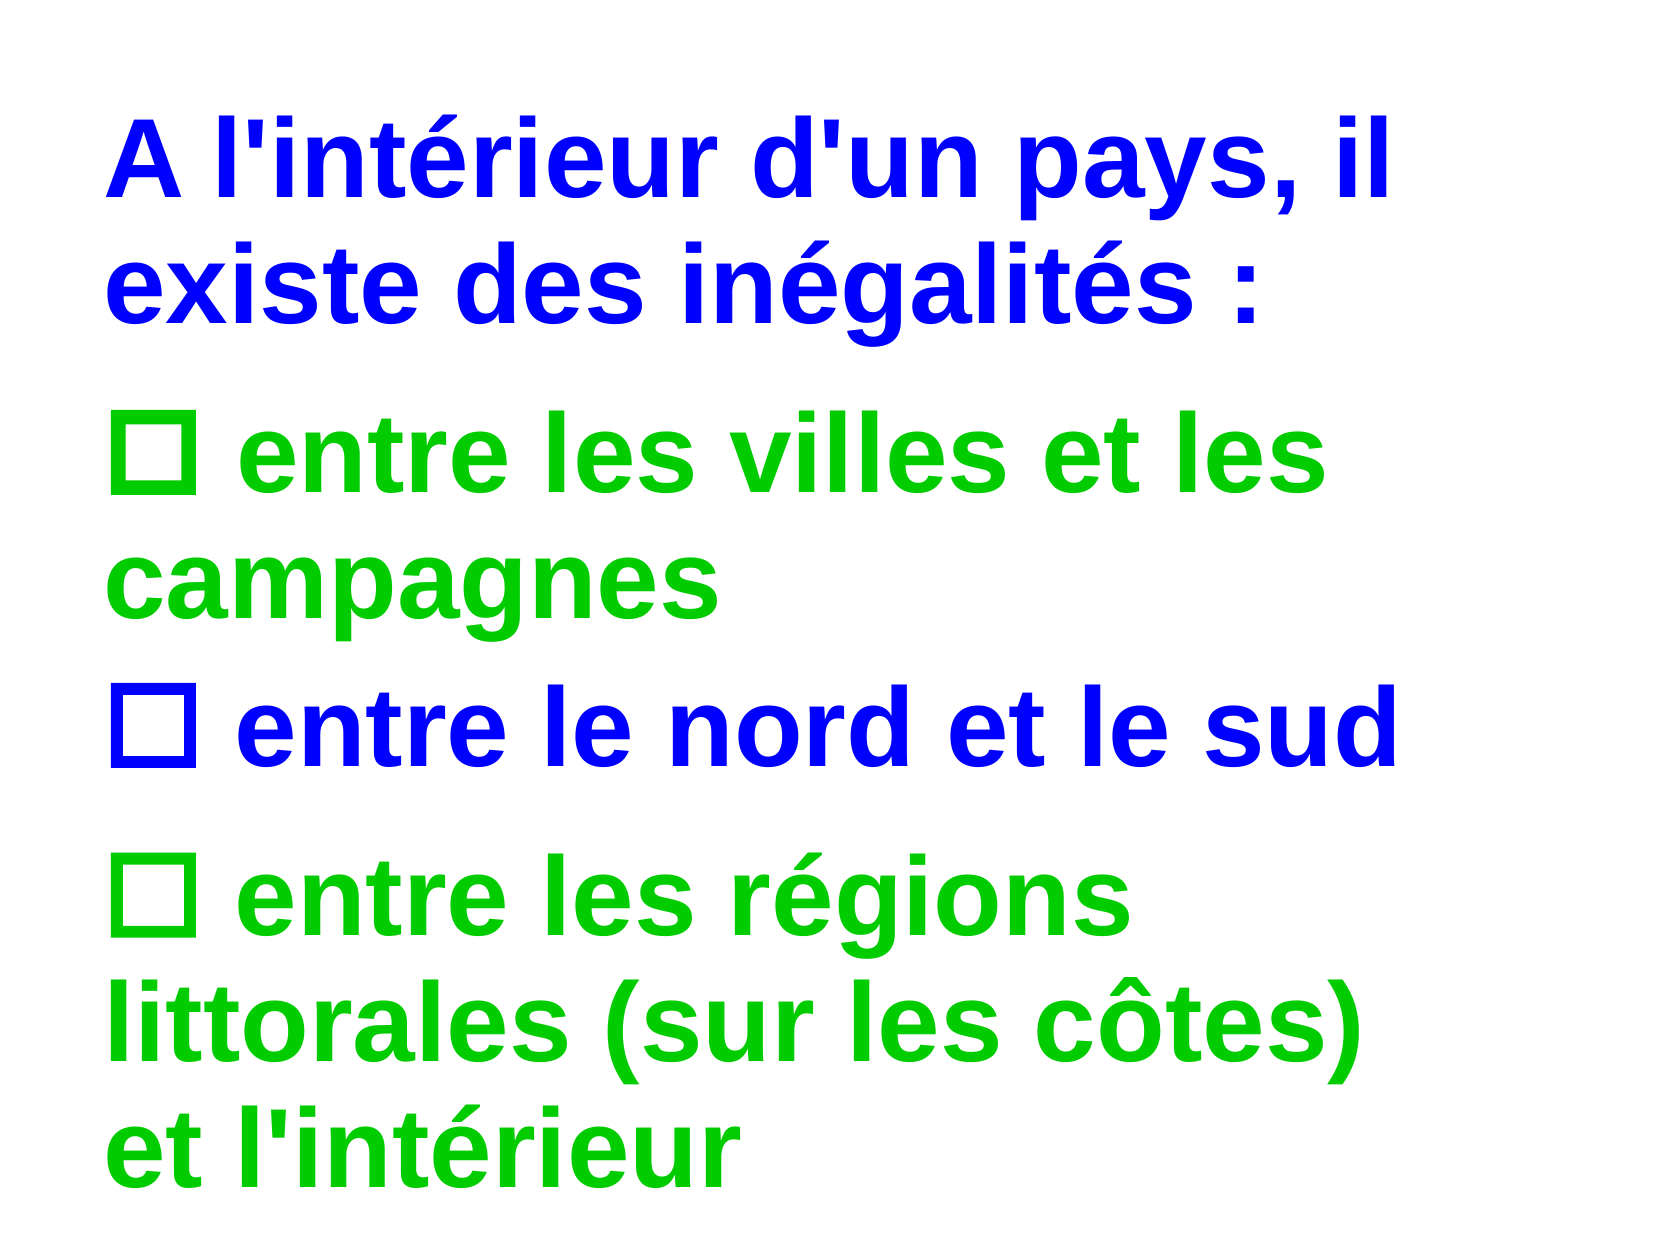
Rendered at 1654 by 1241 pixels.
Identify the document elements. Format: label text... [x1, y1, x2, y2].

text_box  entre le nord et le sud [88, 656, 1447, 798]
text_box  entre les villes et les campagnes [88, 383, 1565, 650]
text_box A l'intérieur d'un pays, il existe des inégalités : [88, 88, 1565, 355]
text_box  entre les régions littorales (sur les côtes) et l'intérieur [88, 826, 1447, 1219]
